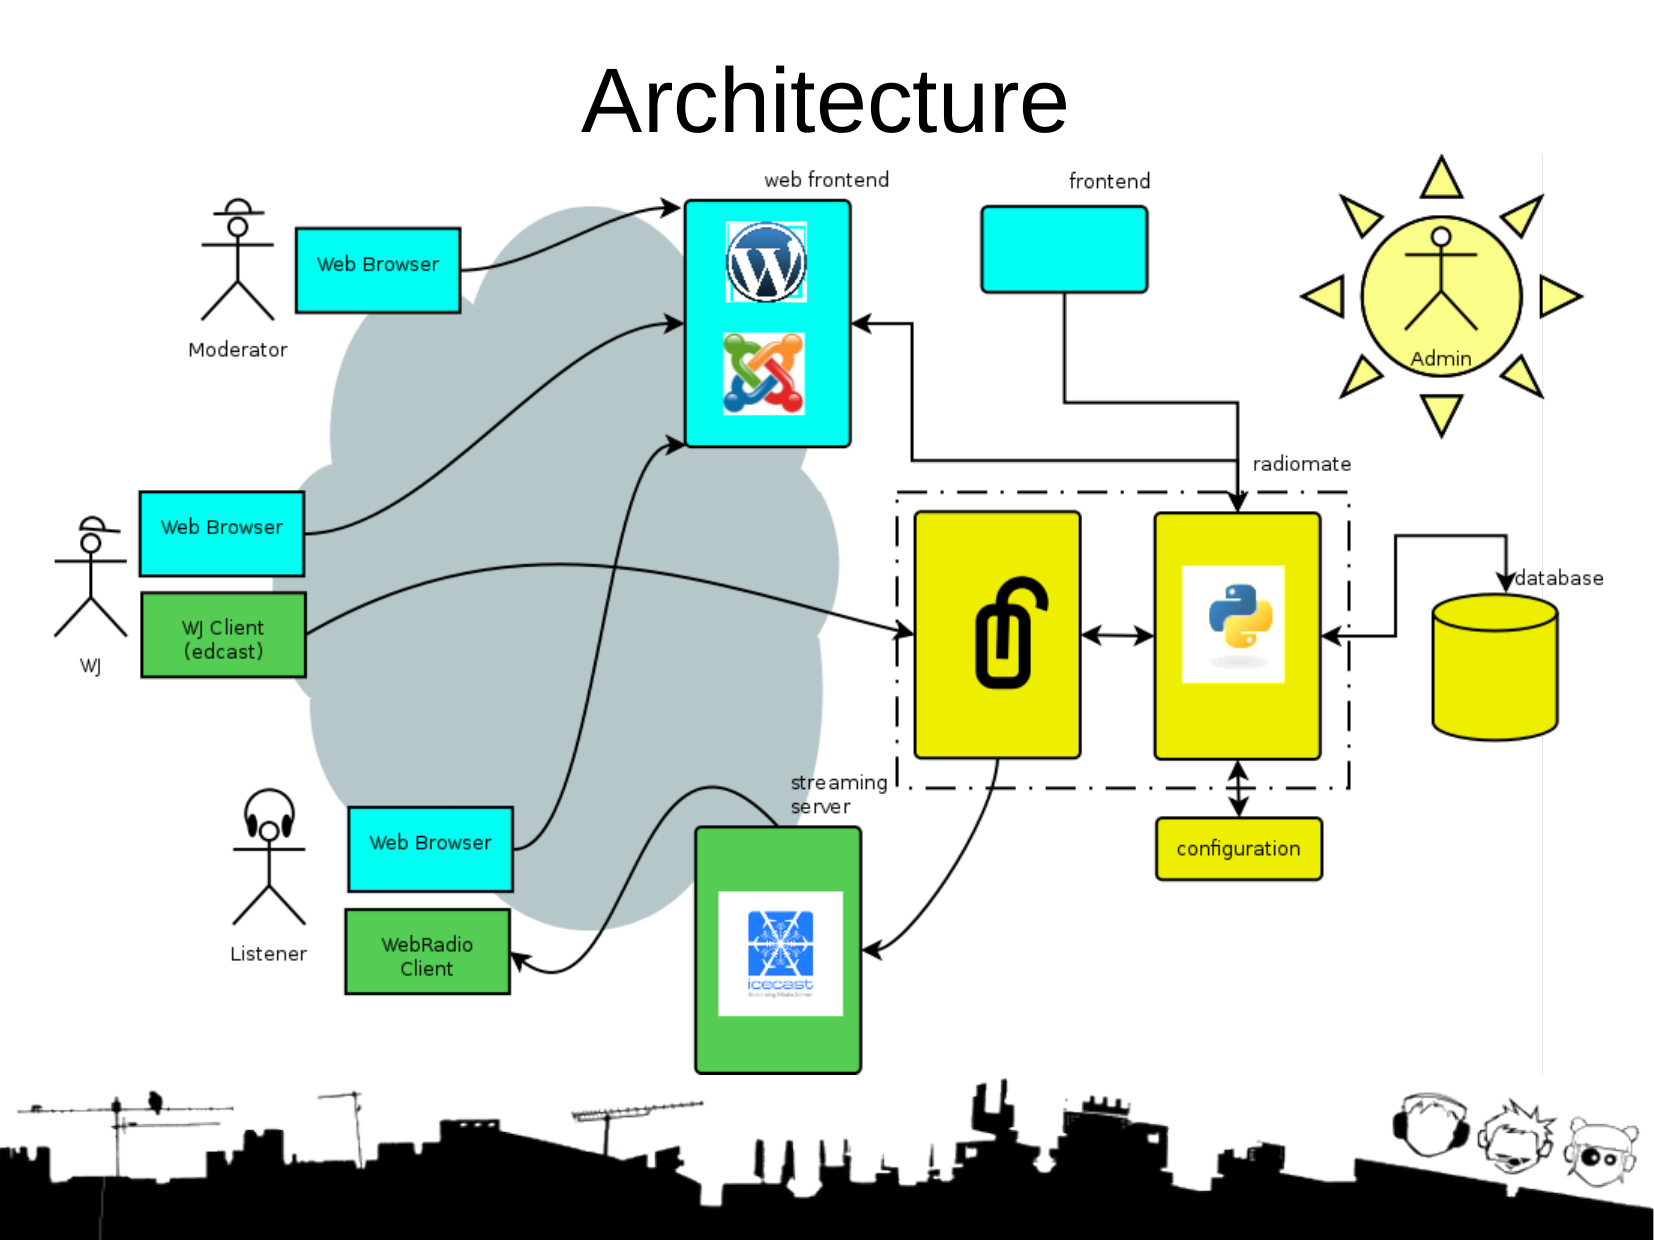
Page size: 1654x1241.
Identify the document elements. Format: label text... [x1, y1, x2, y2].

picture [0, 1077, 1654, 1240]
title Architecture [82, 13, 1571, 154]
picture [52, 154, 1603, 1075]
